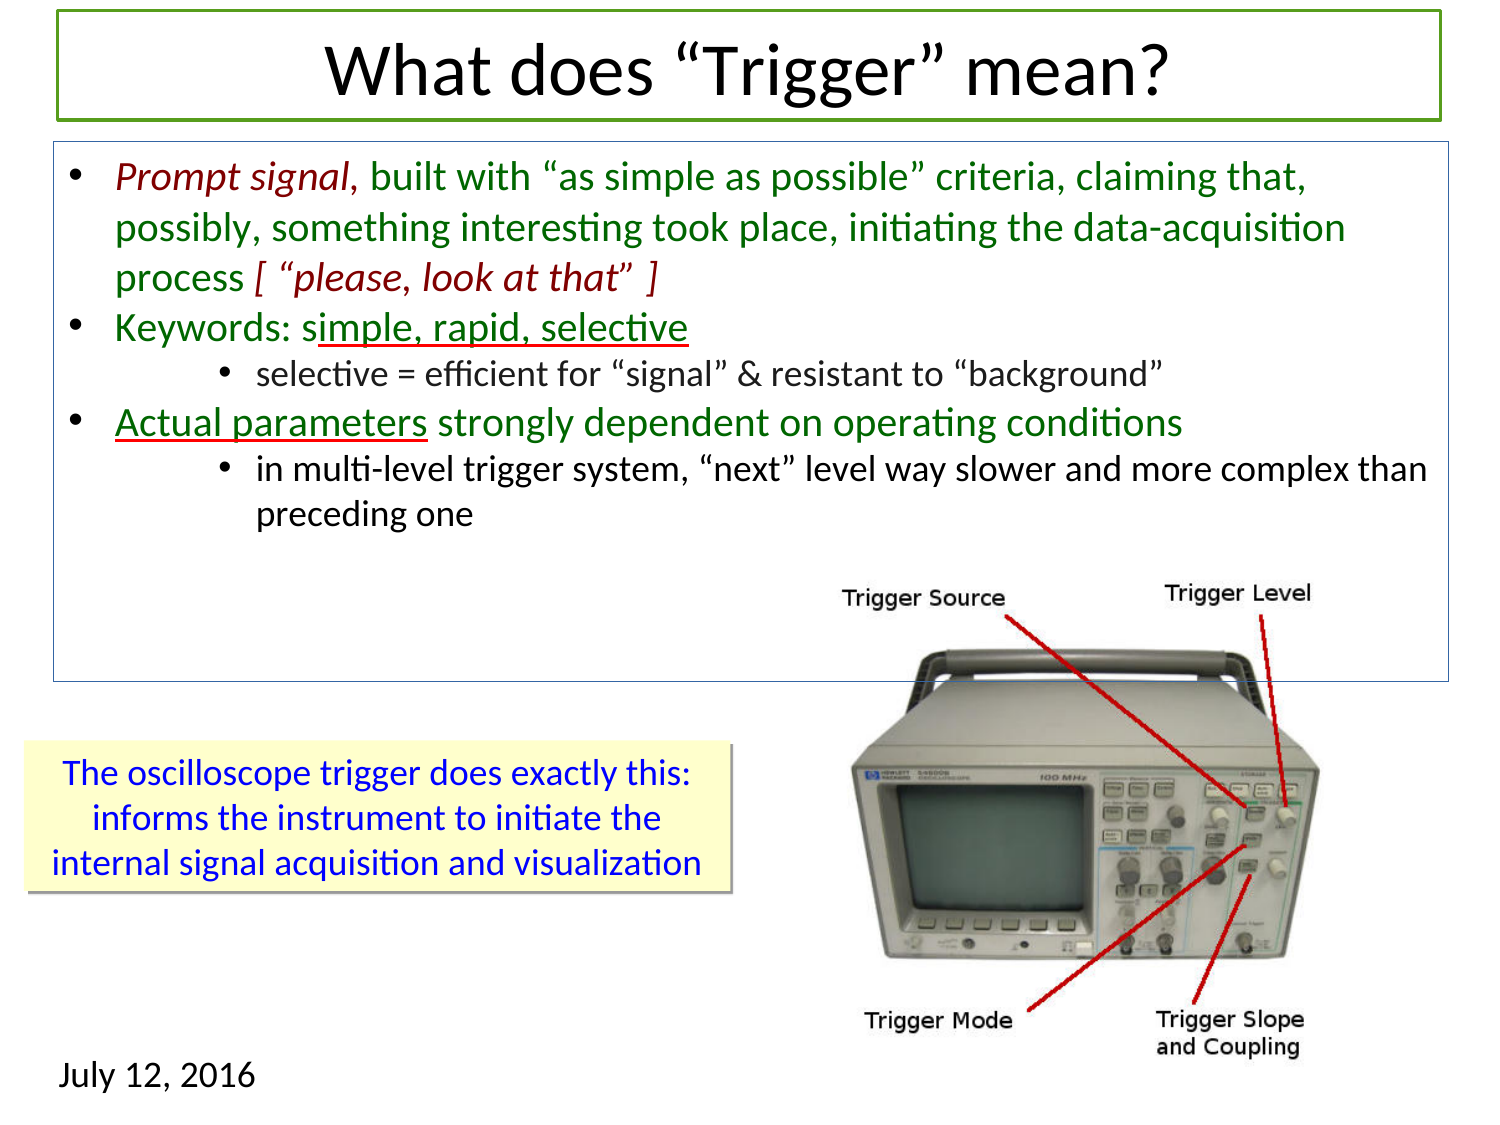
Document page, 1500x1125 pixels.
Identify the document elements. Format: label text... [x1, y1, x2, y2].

title What does “Trigger” mean? [57, 10, 1441, 121]
picture [718, 540, 1464, 1103]
text_box Prompt signal, built with “as simple as possible” criteria, claiming that, possibly, something interesting took place, initiating the data-acquisition process [ “please, look at that” ] Keywords: simple, rapid, selective selective = efficient for “signal” & resistant to “background” Actual parameters strongly dependent on operating conditions in multi-level trigger system, “next” level way slower and more complex than preceding one [53, 141, 1449, 682]
text_box The oscilloscope trigger does exactly this: informs the instrument to initiate the internal signal acquisition and visualization [23, 740, 731, 891]
